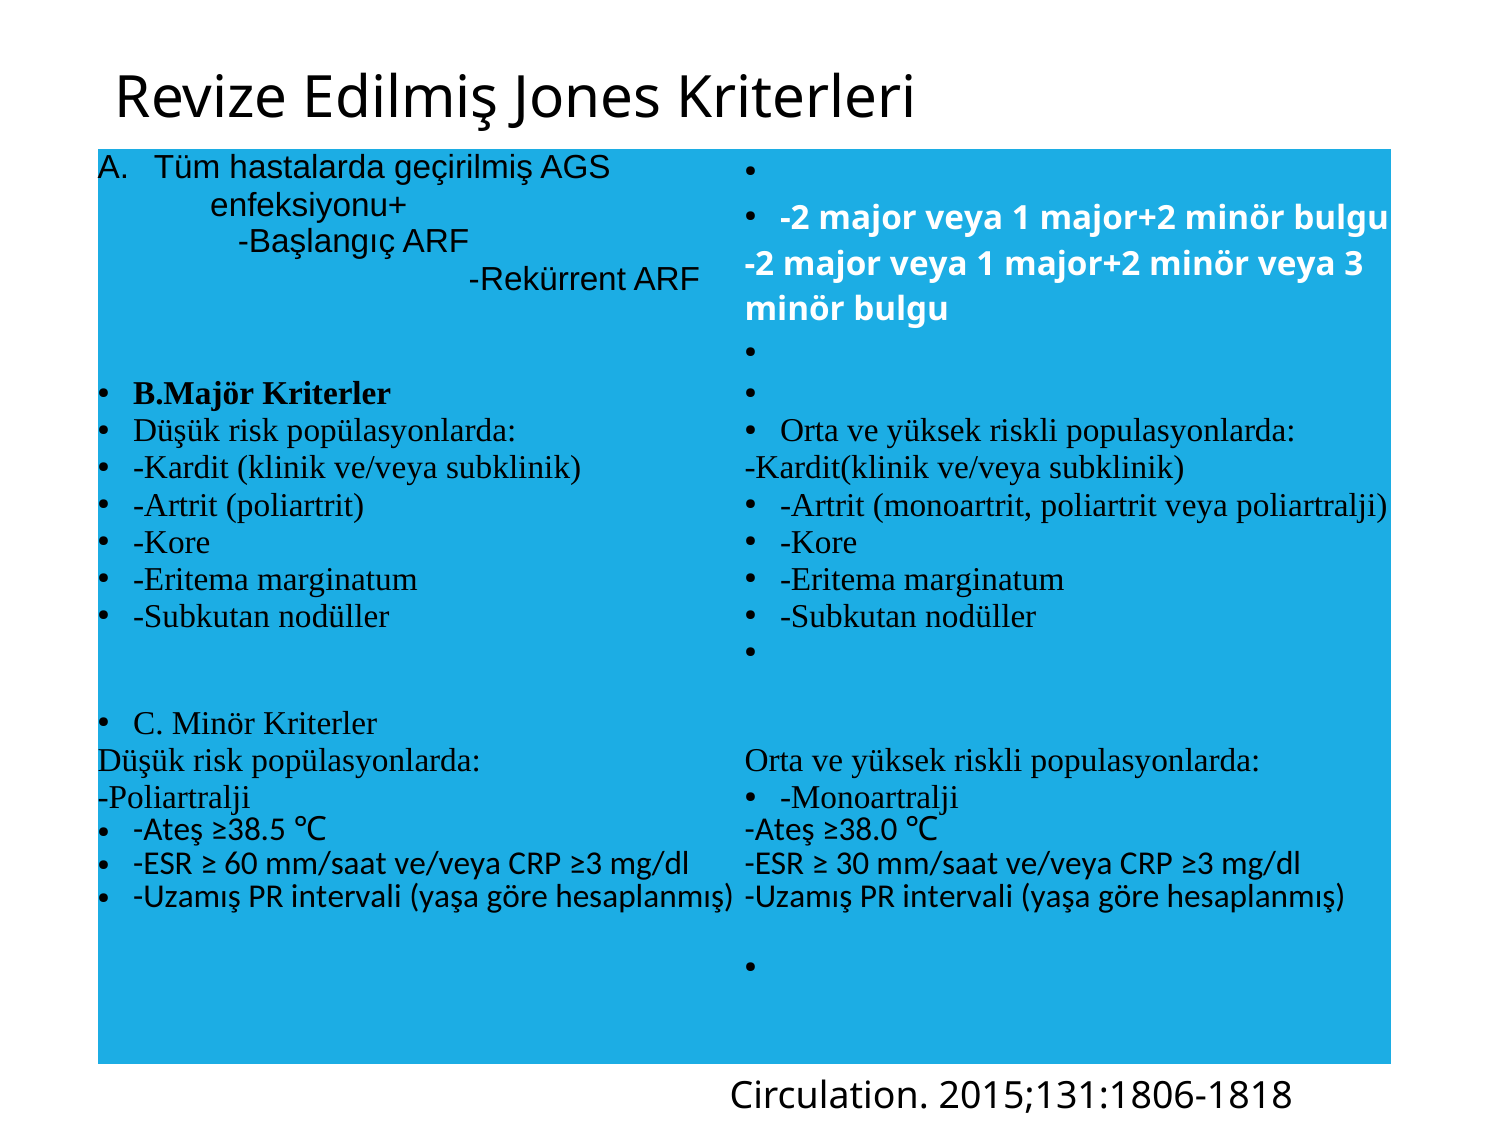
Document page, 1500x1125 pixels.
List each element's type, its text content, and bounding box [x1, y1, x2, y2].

title Revize Edilmiş Jones Kriterleri [99, 59, 1397, 114]
table_cell Orta ve yüksek riskli populasyonlarda: -Kardit(klinik ve/veya subklinik) -Artrit (monoartrit, poliartrit veya poliartralji) -Kore -Eritema marginatum -Subkutan nodüller [745, 375, 1391, 705]
text_box Circulation. 2015;131:1806-1818 [715, 1064, 1308, 1124]
table_cell C. Minör Kriterler Düşük risk popülasyonlarda: -Poliartralji -Ateş ≥38.5 ℃ -ESR ≥ 60 mm/saat ve/veya CRP ≥3 mg/dl -Uzamış PR intervali (yaşa göre hesaplanmış) [98, 705, 745, 1064]
table_cell B.Majör Kriterler Düşük risk popülasyonlarda: -Kardit (klinik ve/veya subklinik) -Artrit (poliartrit) -Kore -Eritema marginatum -Subkutan nodüller [98, 375, 745, 705]
table_header -2 major veya 1 major+2 minör bulgu -2 major veya 1 major+2 minör veya 3 minör bulgu [745, 149, 1391, 375]
table_cell Orta ve yüksek riskli populasyonlarda: -Monoartralji -Ateş ≥38.0 ℃ -ESR ≥ 30 mm/saat ve/veya CRP ≥3 mg/dl -Uzamış PR intervali (yaşa göre hesaplanmış) [745, 705, 1391, 1064]
table_header Tüm hastalarda geçirilmiş AGS enfeksiyonu+ -Başlangıç ARF -Rekürrent ARF [98, 149, 745, 375]
